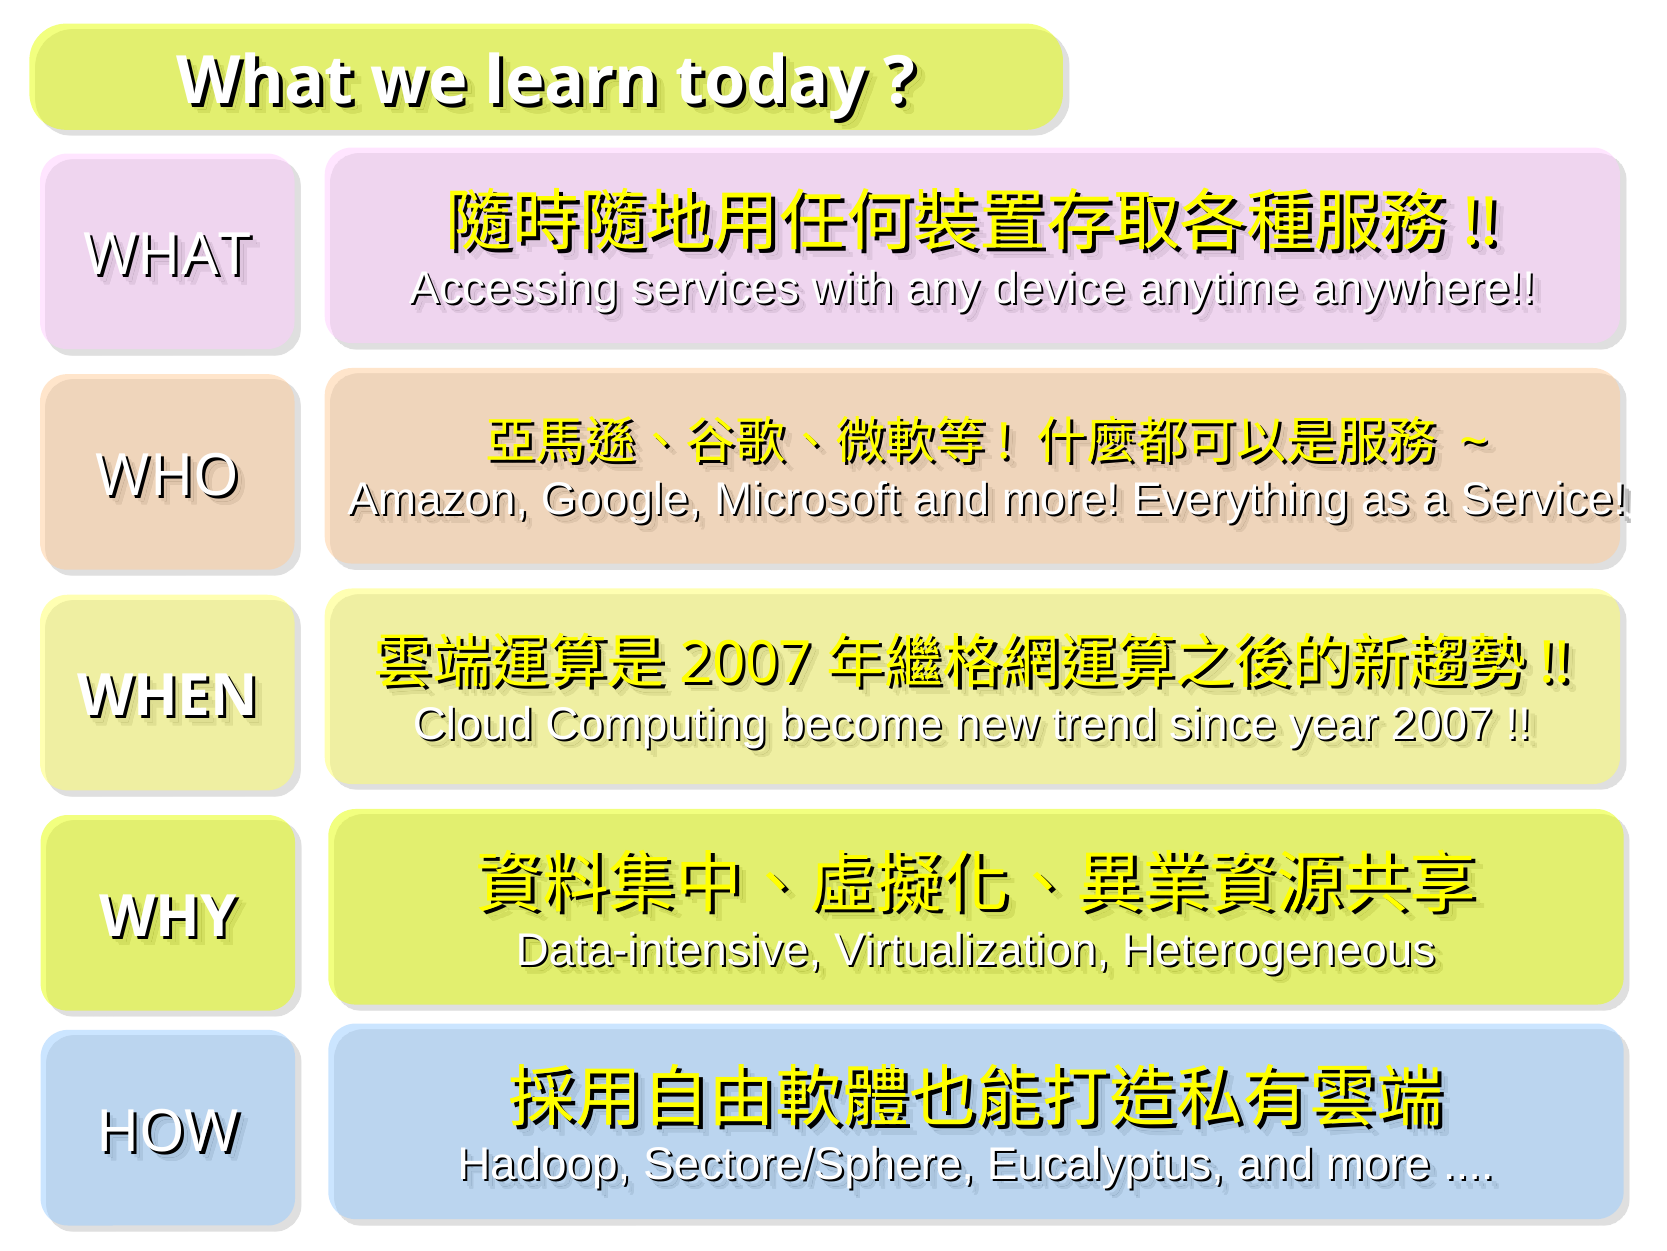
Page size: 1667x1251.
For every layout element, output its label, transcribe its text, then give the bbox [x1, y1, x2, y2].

text_box 雲端運算是2007年繼格網運算之後的新趨勢!! Cloud Computing become new trend since year 2007 !! [324, 588, 1621, 785]
text_box WHEN [40, 594, 295, 791]
text_box WHO [40, 374, 295, 570]
text_box WHY [40, 815, 296, 1011]
text_box HOW [40, 1029, 296, 1226]
text_box WHAT [40, 153, 295, 350]
text_box 資料集中、虛擬化、異業資源共享 Data-intensive, Virtualization, Heterogeneous [328, 808, 1624, 1005]
text_box 採用自由軟體也能打造私有雲端 Hadoop, Sectore/Sphere, Eucalyptus, and more .... [328, 1023, 1624, 1220]
text_box 亞馬遜、谷歌、微軟等! 什麼都可以是服務 ~ Amazon, Google, Microsoft and more! Everything as a Service! [324, 367, 1621, 564]
text_box 隨時隨地用任何裝置存取各種服務!! Accessing services with any device anytime anywhere!! [324, 147, 1621, 344]
text_box What we learn today ? [29, 23, 1063, 130]
